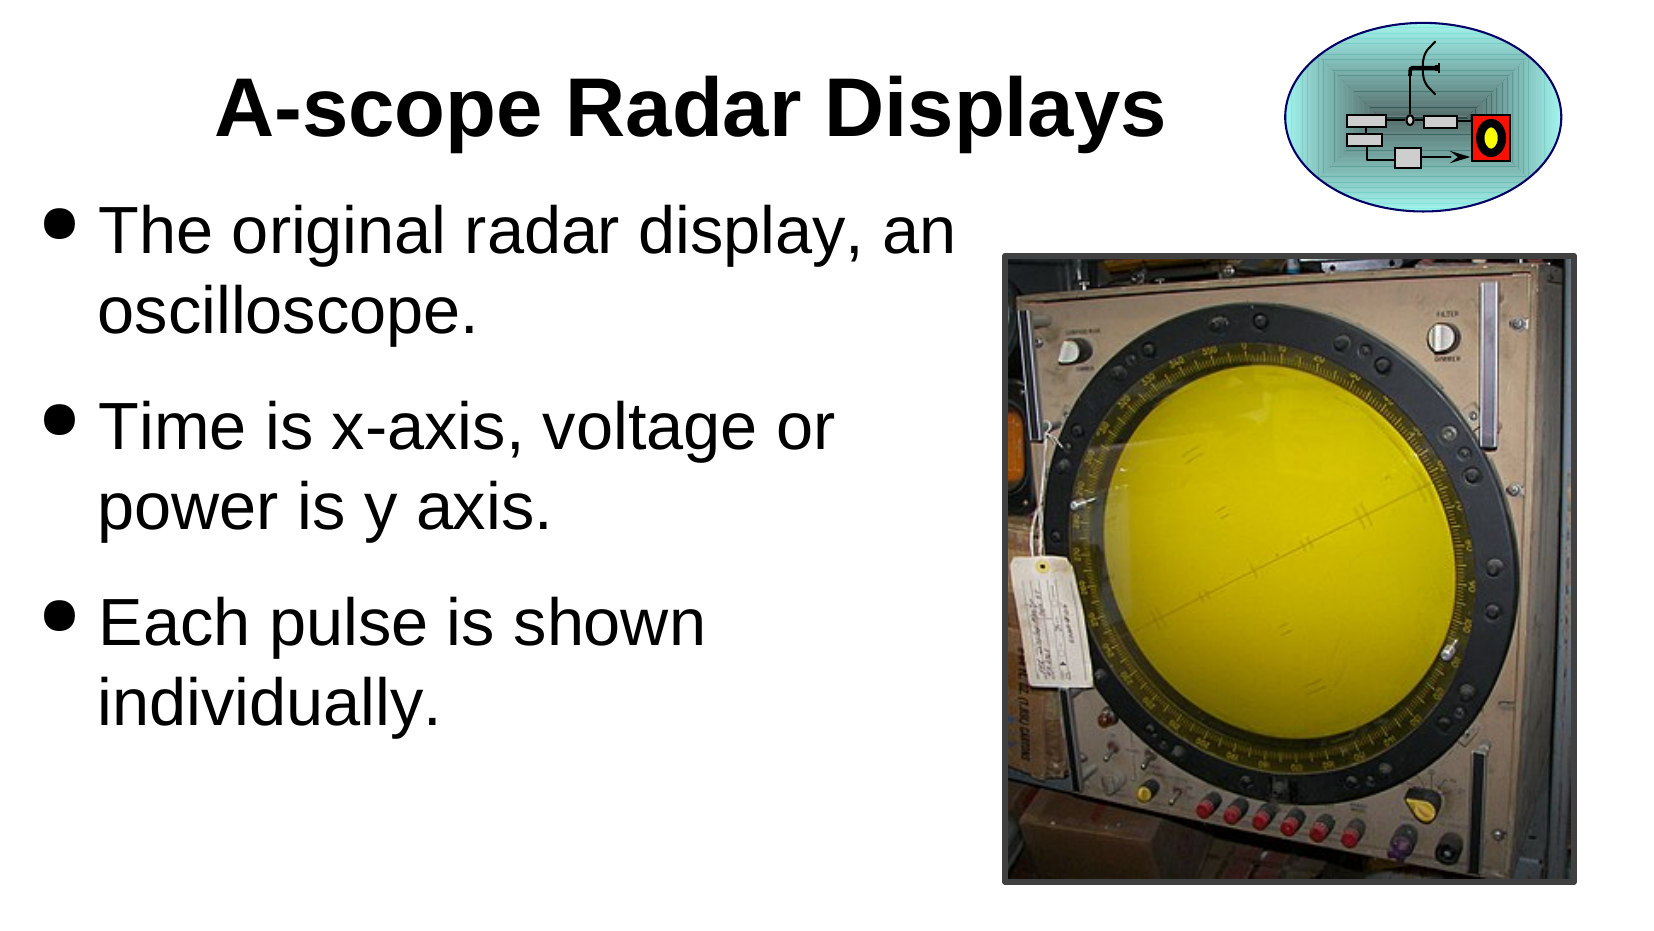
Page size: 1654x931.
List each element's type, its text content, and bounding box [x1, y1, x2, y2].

picture [1008, 258, 1571, 880]
text_box [1285, 22, 1562, 212]
text_box The original radar display, an oscilloscope. Time is x-axis, voltage or power is y axis. Each pulse is shown individually. [23, 179, 976, 747]
title A-scope Radar Displays [0, 53, 1320, 154]
